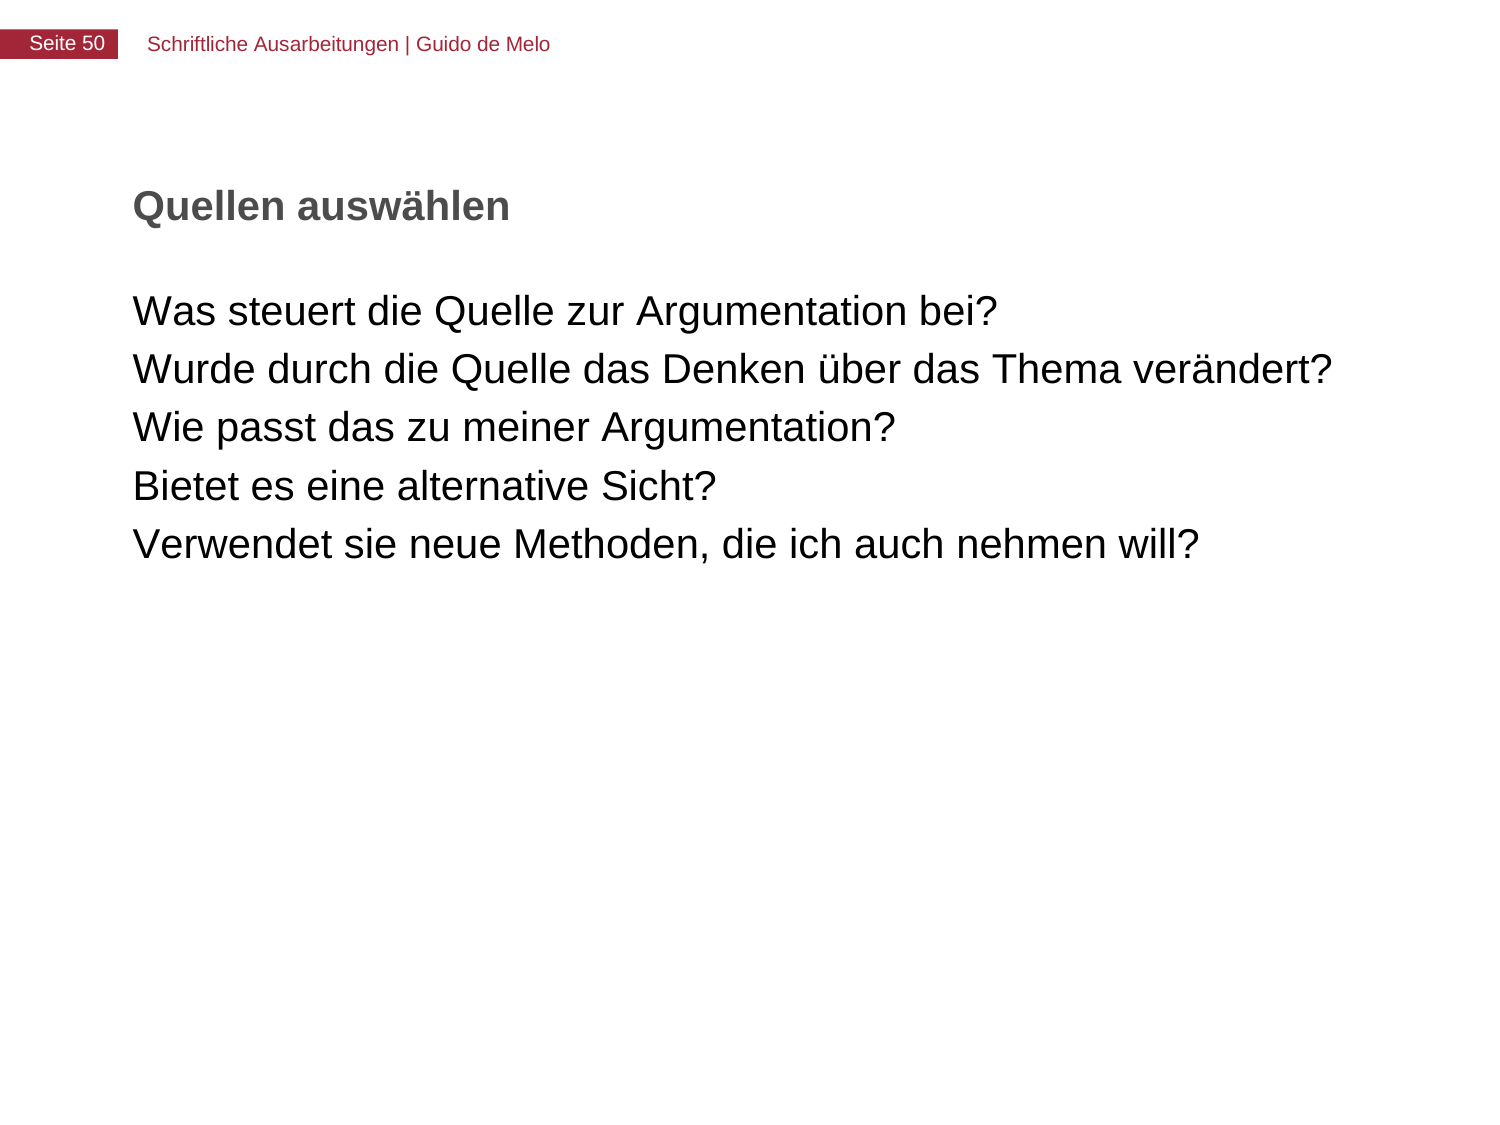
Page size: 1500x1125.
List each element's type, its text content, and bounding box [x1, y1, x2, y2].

list Was steuert die Quelle zur Argumentation bei? Wurde durch die Quelle das Denken über das Thema verändert? Wie passt das zu meiner Argumentation? Bietet es eine alternative Sicht? Verwendet sie neue Methoden, die ich auch nehmen will? [132, 287, 1371, 888]
title Quellen auswählen [132, 149, 1413, 258]
